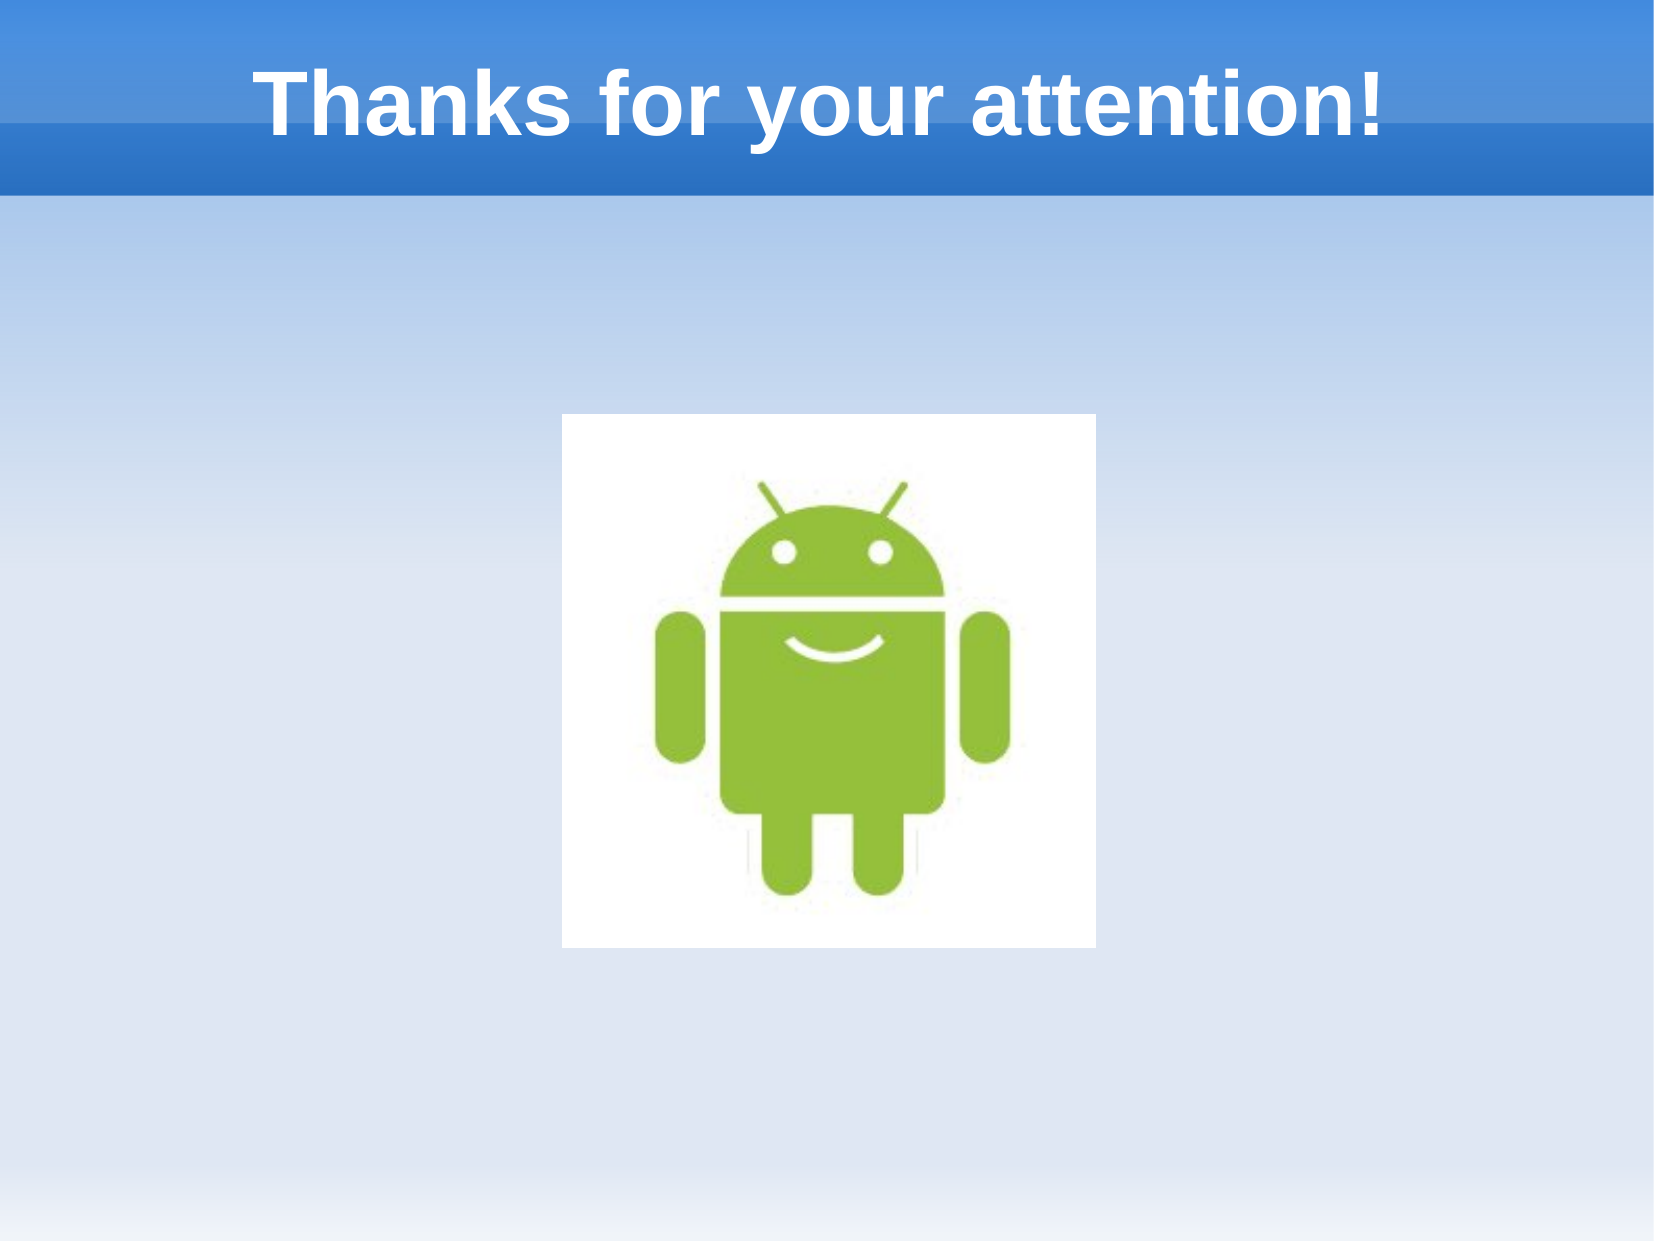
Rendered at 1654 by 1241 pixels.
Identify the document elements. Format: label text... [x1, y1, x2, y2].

picture [0, 0, 1654, 1241]
title Thanks for your attention! [76, 0, 1565, 208]
